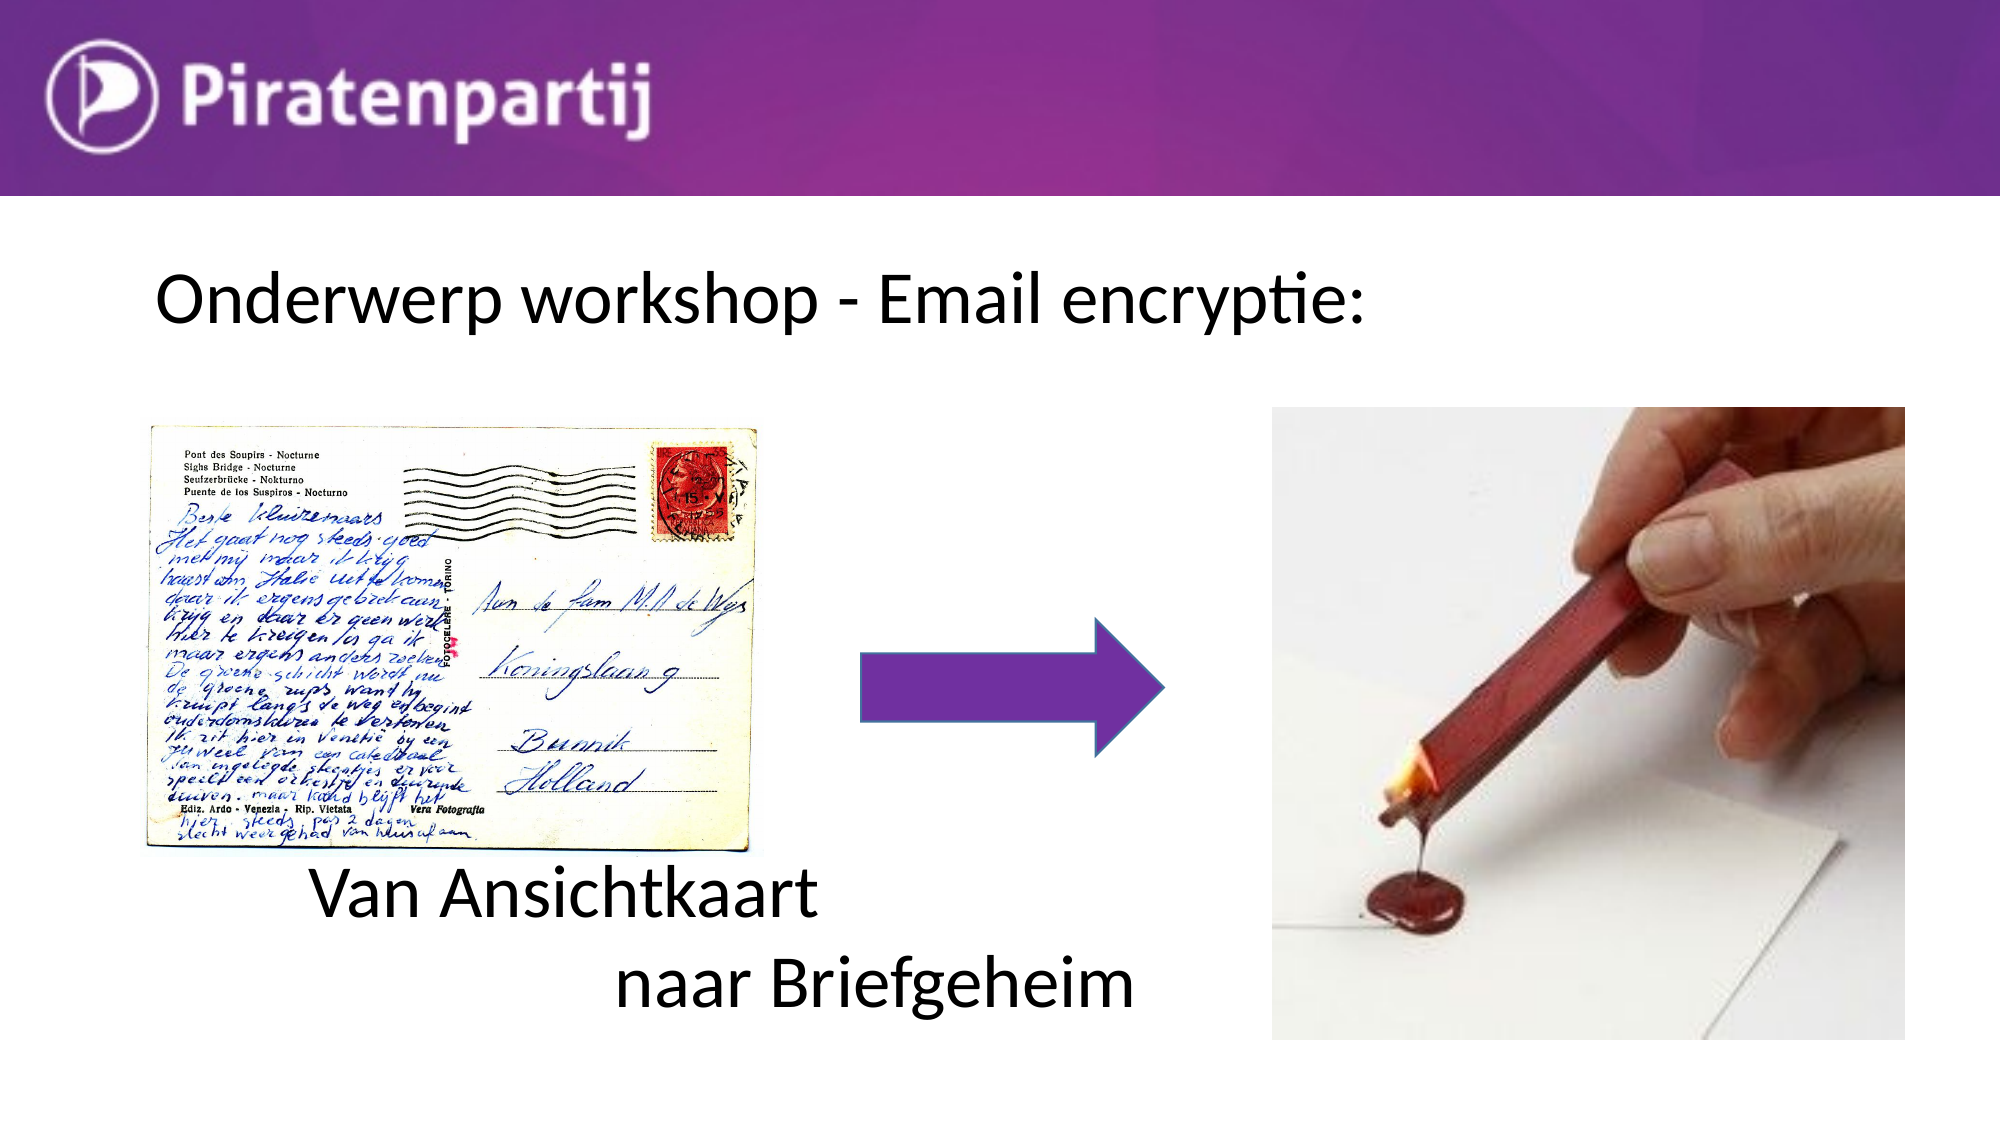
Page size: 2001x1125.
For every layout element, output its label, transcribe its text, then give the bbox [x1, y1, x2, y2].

picture [0, 0, 2000, 196]
picture [1272, 407, 1905, 1040]
picture [140, 417, 764, 857]
text_box Van Ansichtkaart naar Briefgeheim [259, 834, 1153, 1030]
title Onderwerp workshop - Email encryptie: [140, 195, 1866, 403]
text_box [861, 619, 1164, 756]
